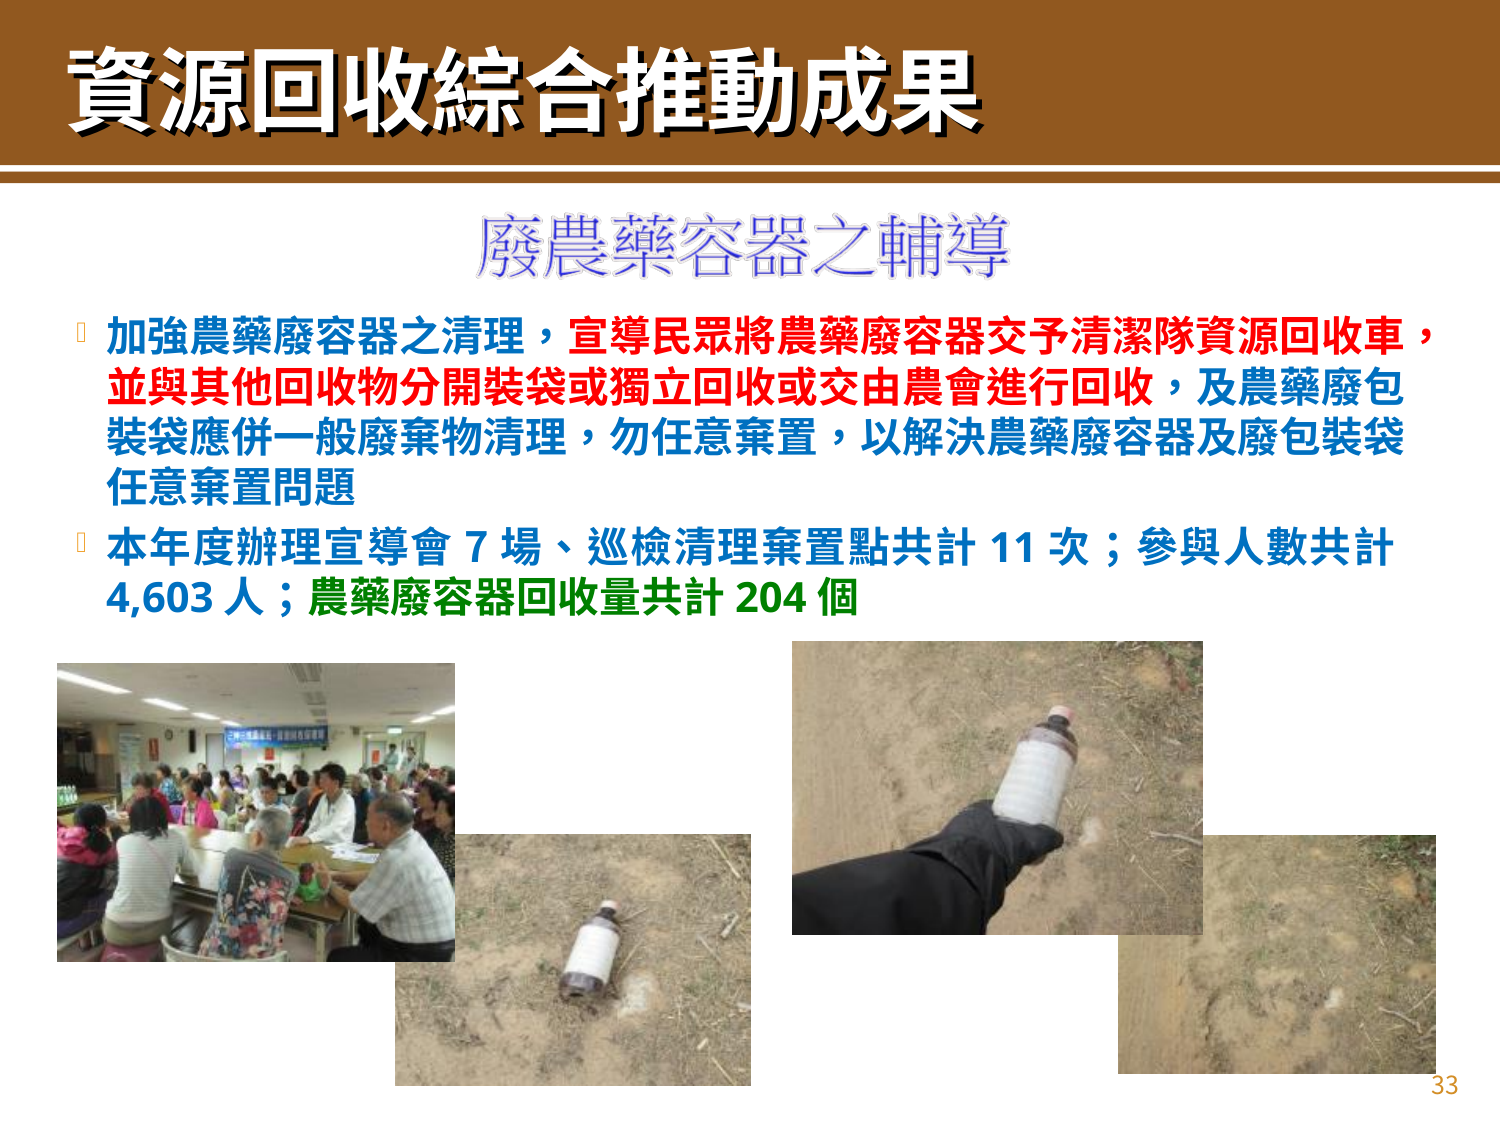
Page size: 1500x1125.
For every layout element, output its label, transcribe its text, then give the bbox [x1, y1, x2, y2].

picture [57, 663, 751, 1086]
text_box <編號> [1350, 1061, 1475, 1103]
text_box 加強農藥廢容器之清理，宣導民眾將農藥廢容器交予清潔隊資源回收車，並與其他回收物分開裝袋或獨立回收或交由農會進行回收，及農藥廢包裝袋應併一般廢棄物清理，勿任意棄置，以解決農藥廢容器及廢包裝袋任意棄置問題 本年度辦理宣導會7場、巡檢清理棄置點共計11次；參與人數共計4,603人；農藥廢容器回收量共計204個 [61, 302, 1421, 630]
title 資源回收綜合推動成果 [50, 19, 1476, 157]
picture [792, 641, 1436, 1074]
picture [26, 194, 1460, 291]
